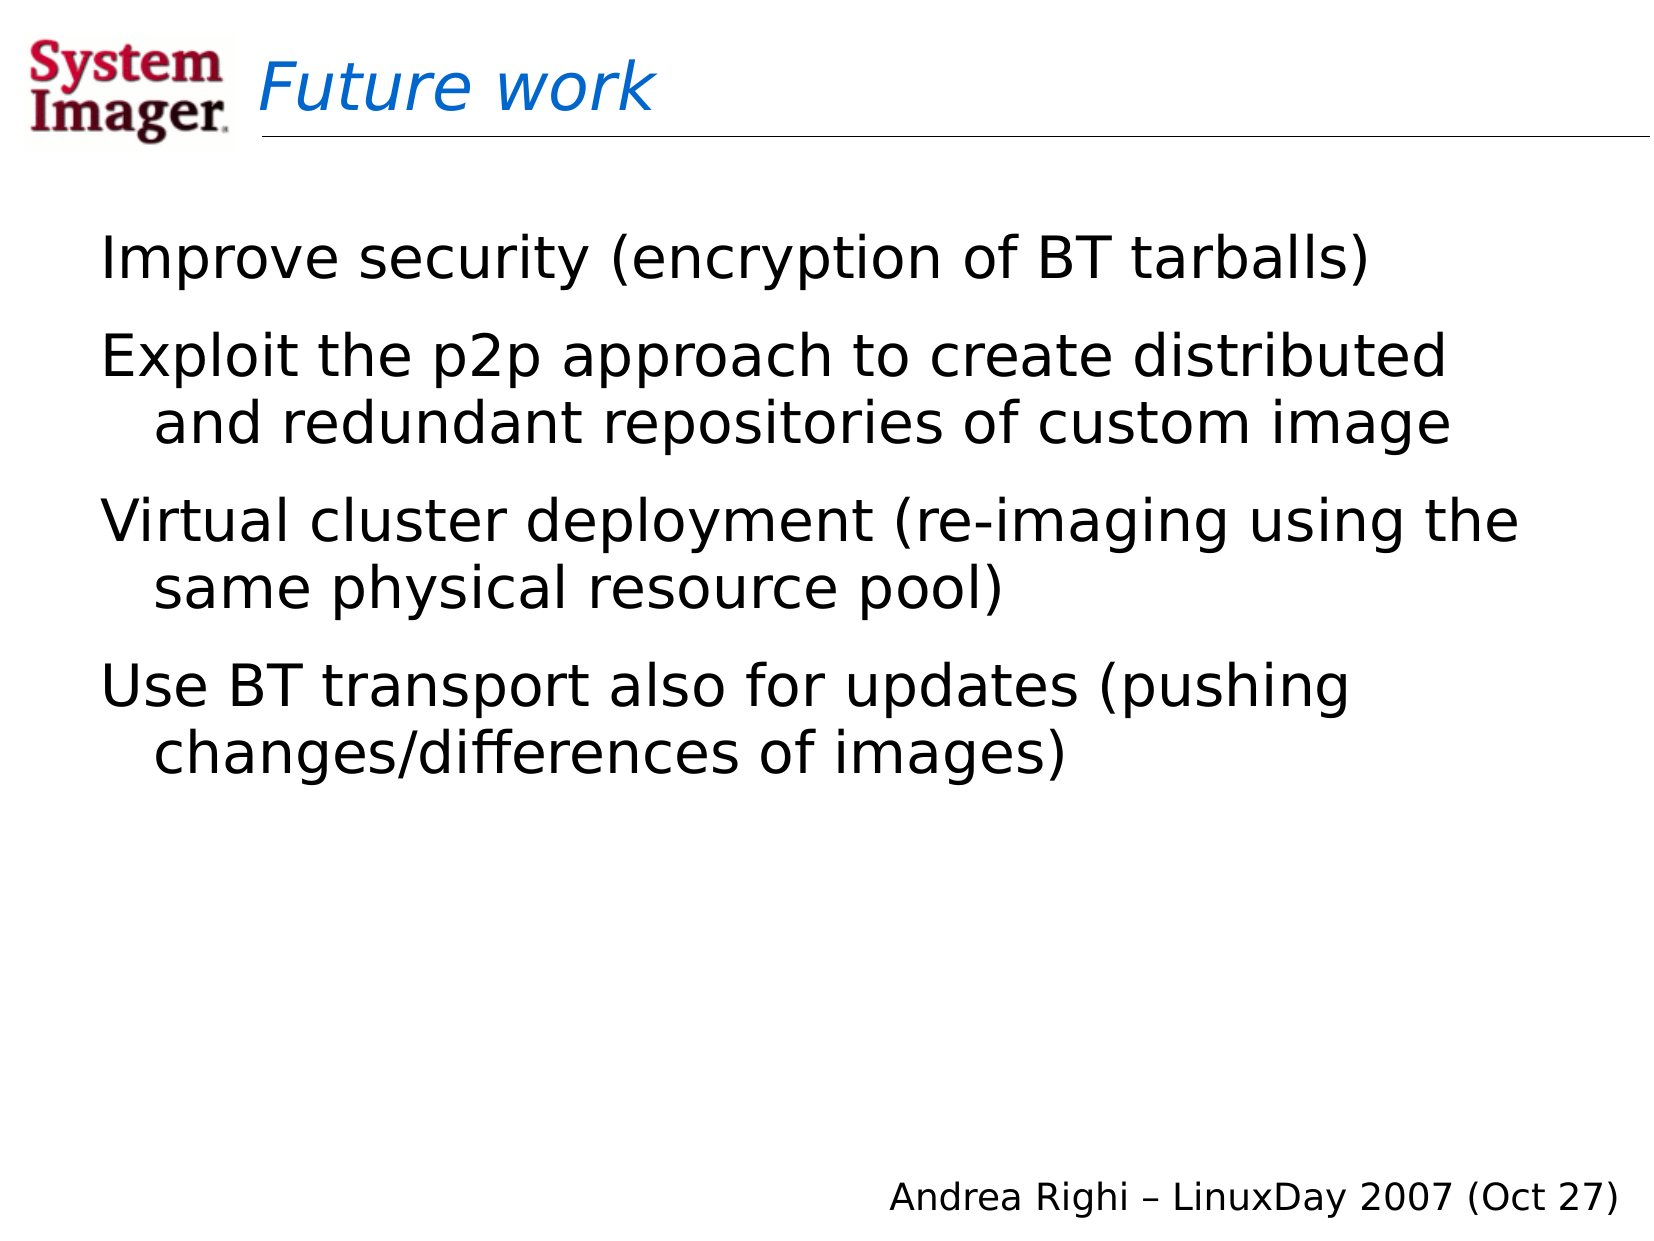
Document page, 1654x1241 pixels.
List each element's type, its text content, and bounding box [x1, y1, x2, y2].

title Future work [258, 47, 1529, 126]
list Improve security (encryption of BT tarballs) Exploit the p2p approach to create distributed and redundant repositories of custom image Virtual cluster deployment (re-imaging using the same physical resource pool) Use BT transport also for updates (pushing changes/differences of images) [82, 225, 1571, 1095]
picture [25, 34, 237, 151]
